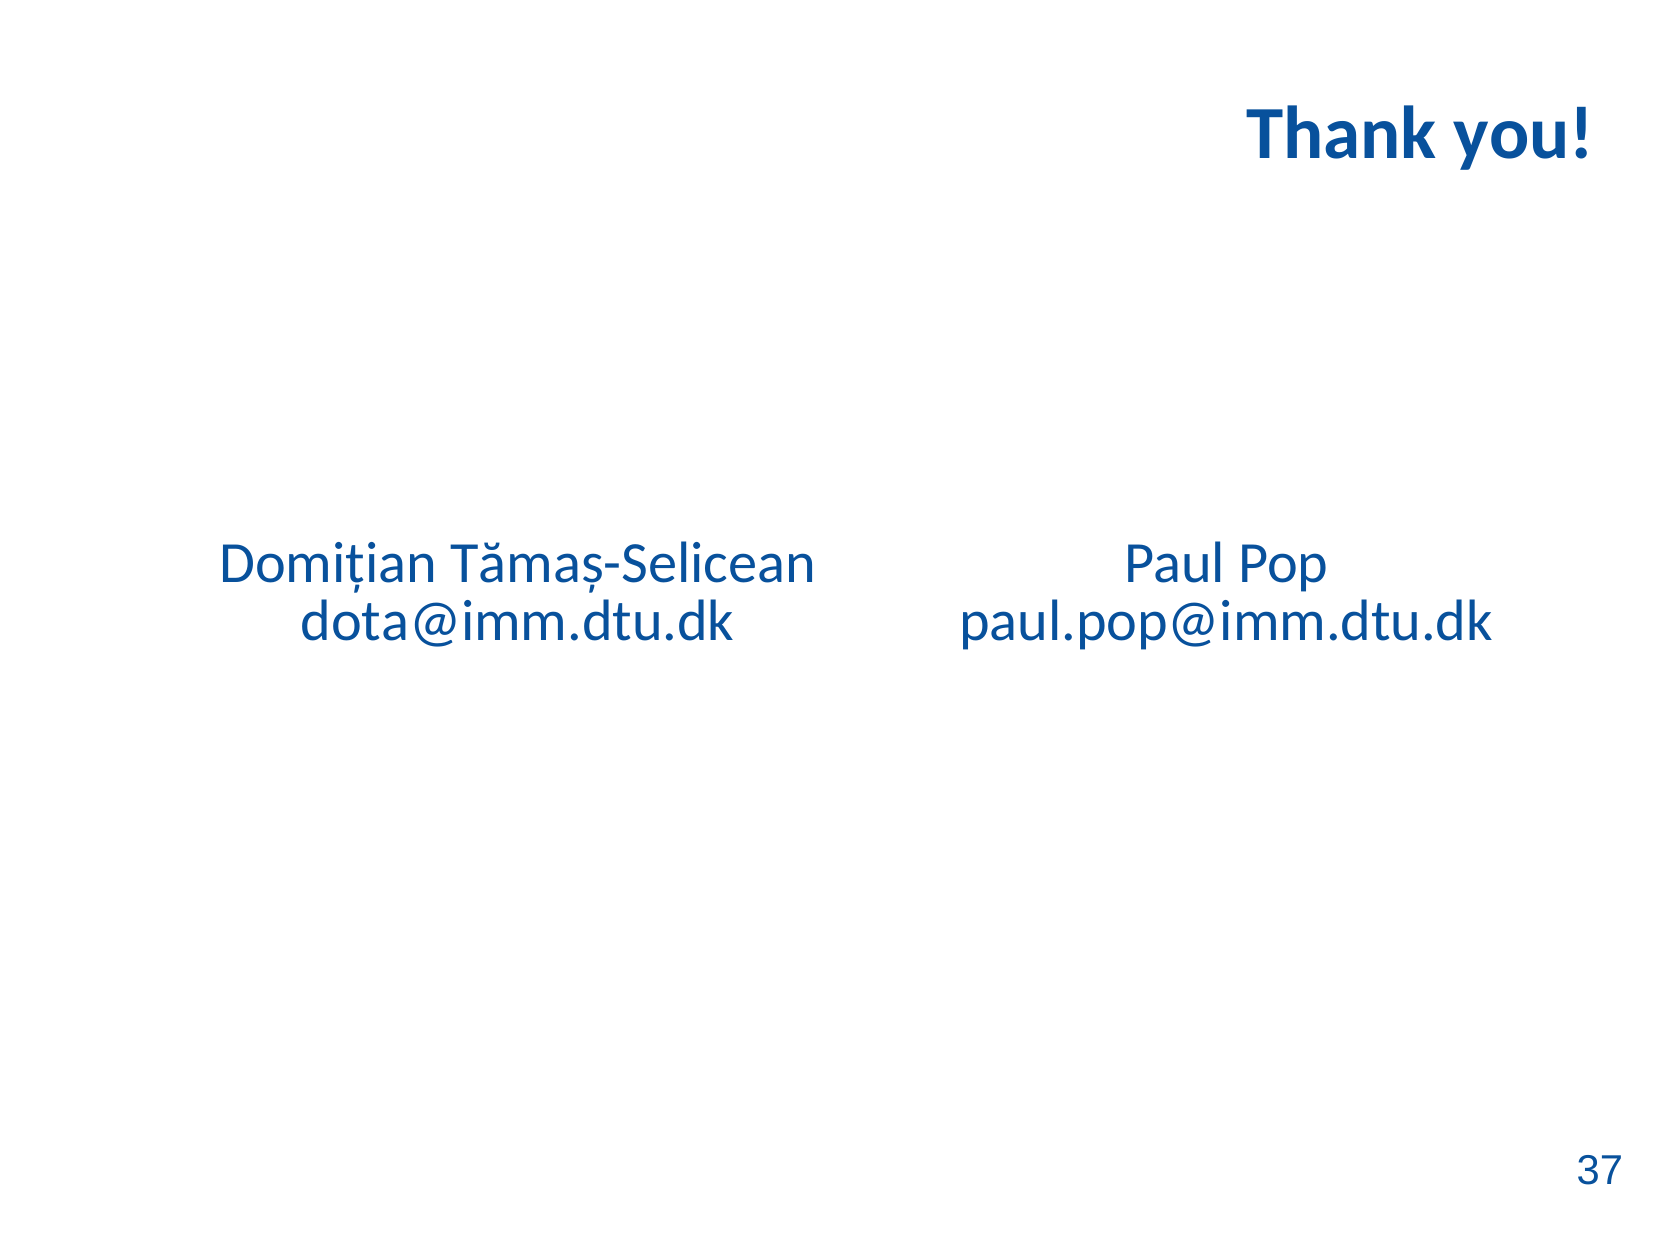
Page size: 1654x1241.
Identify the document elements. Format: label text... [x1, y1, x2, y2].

title Thank you! [0, 0, 1595, 178]
table_header Domițian Tămaș-Selicean dota@imm.dtu.dk [123, 533, 913, 687]
table_header Paul Pop paul.pop@imm.dtu.dk [914, 533, 1540, 687]
